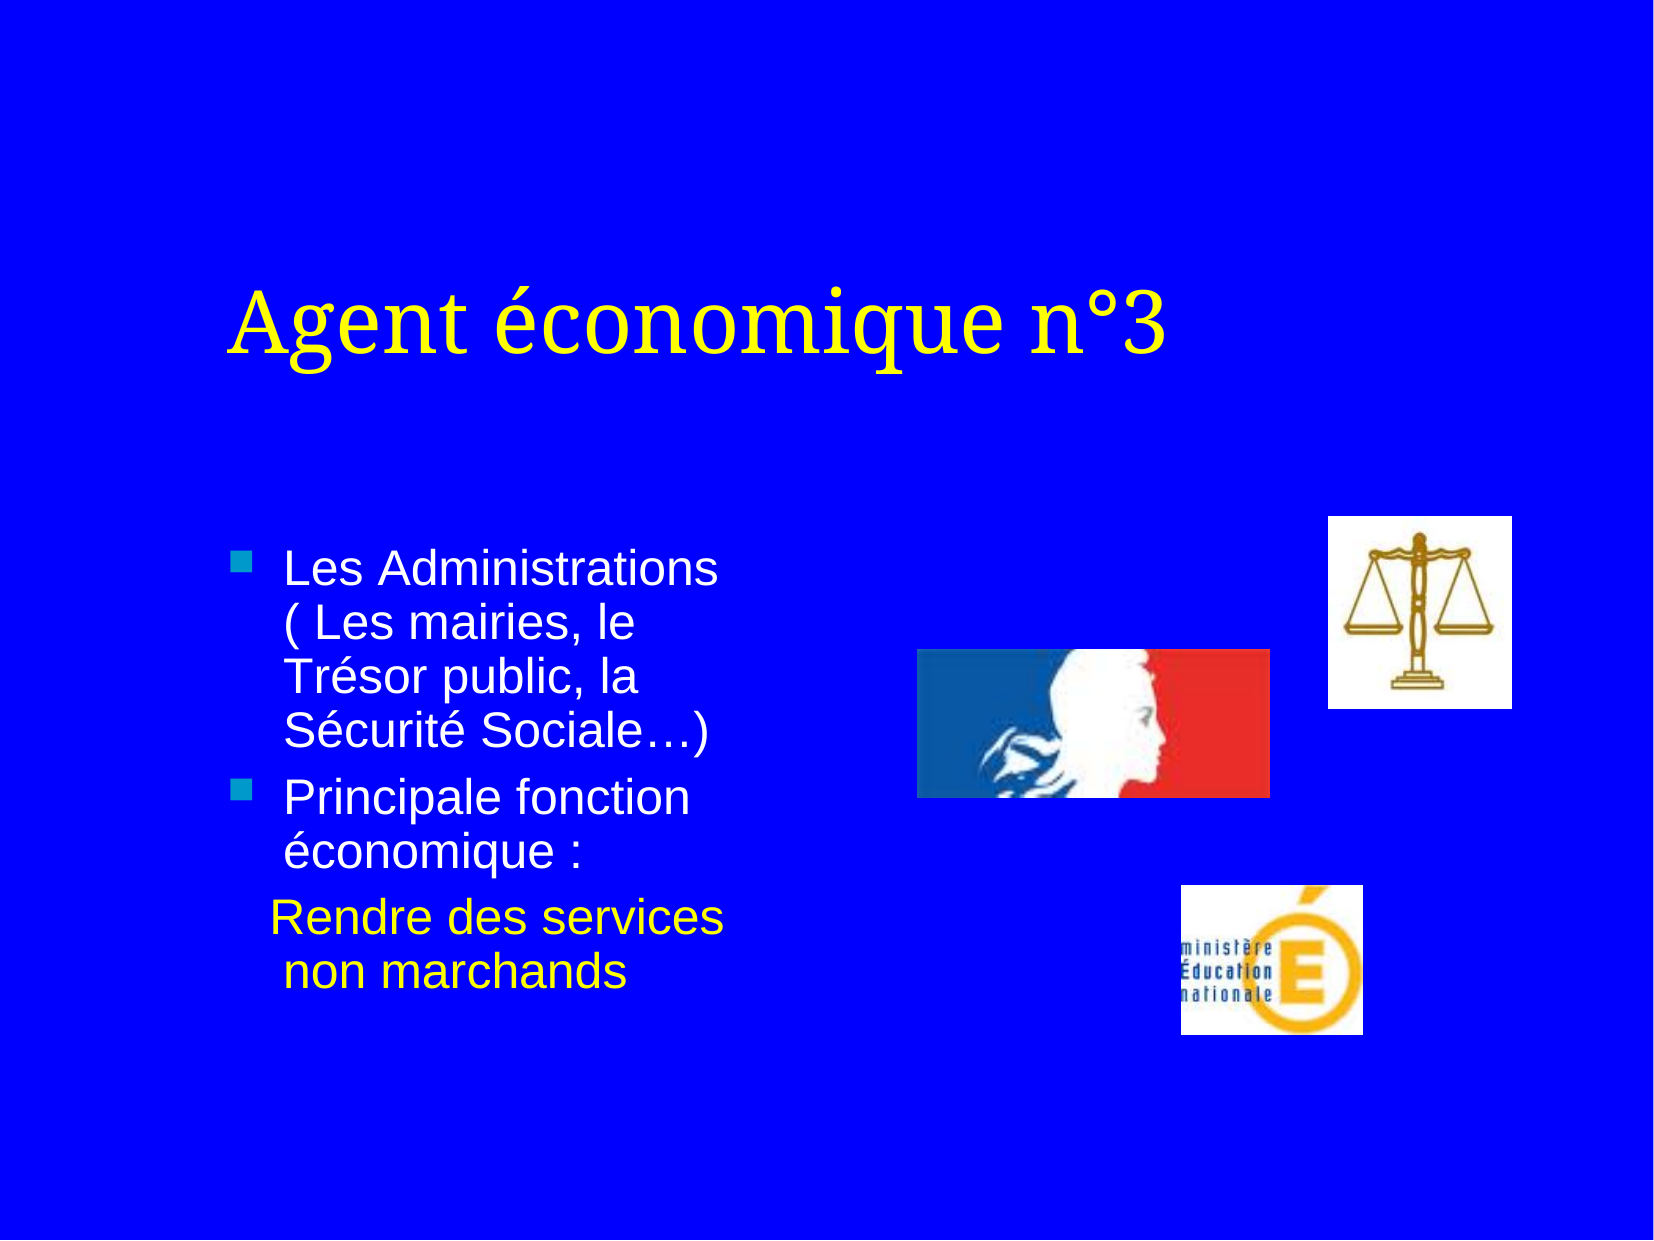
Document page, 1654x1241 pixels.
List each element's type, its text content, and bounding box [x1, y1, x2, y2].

picture [917, 649, 1270, 798]
list Les Administrations ( Les mairies, le Trésor public, la Sécurité Sociale…) Principale fonction économique : Rendre des services non marchands [212, 462, 783, 1134]
picture [1181, 885, 1363, 1035]
title Agent économique n°3 [212, 199, 1375, 438]
picture [1328, 516, 1512, 709]
